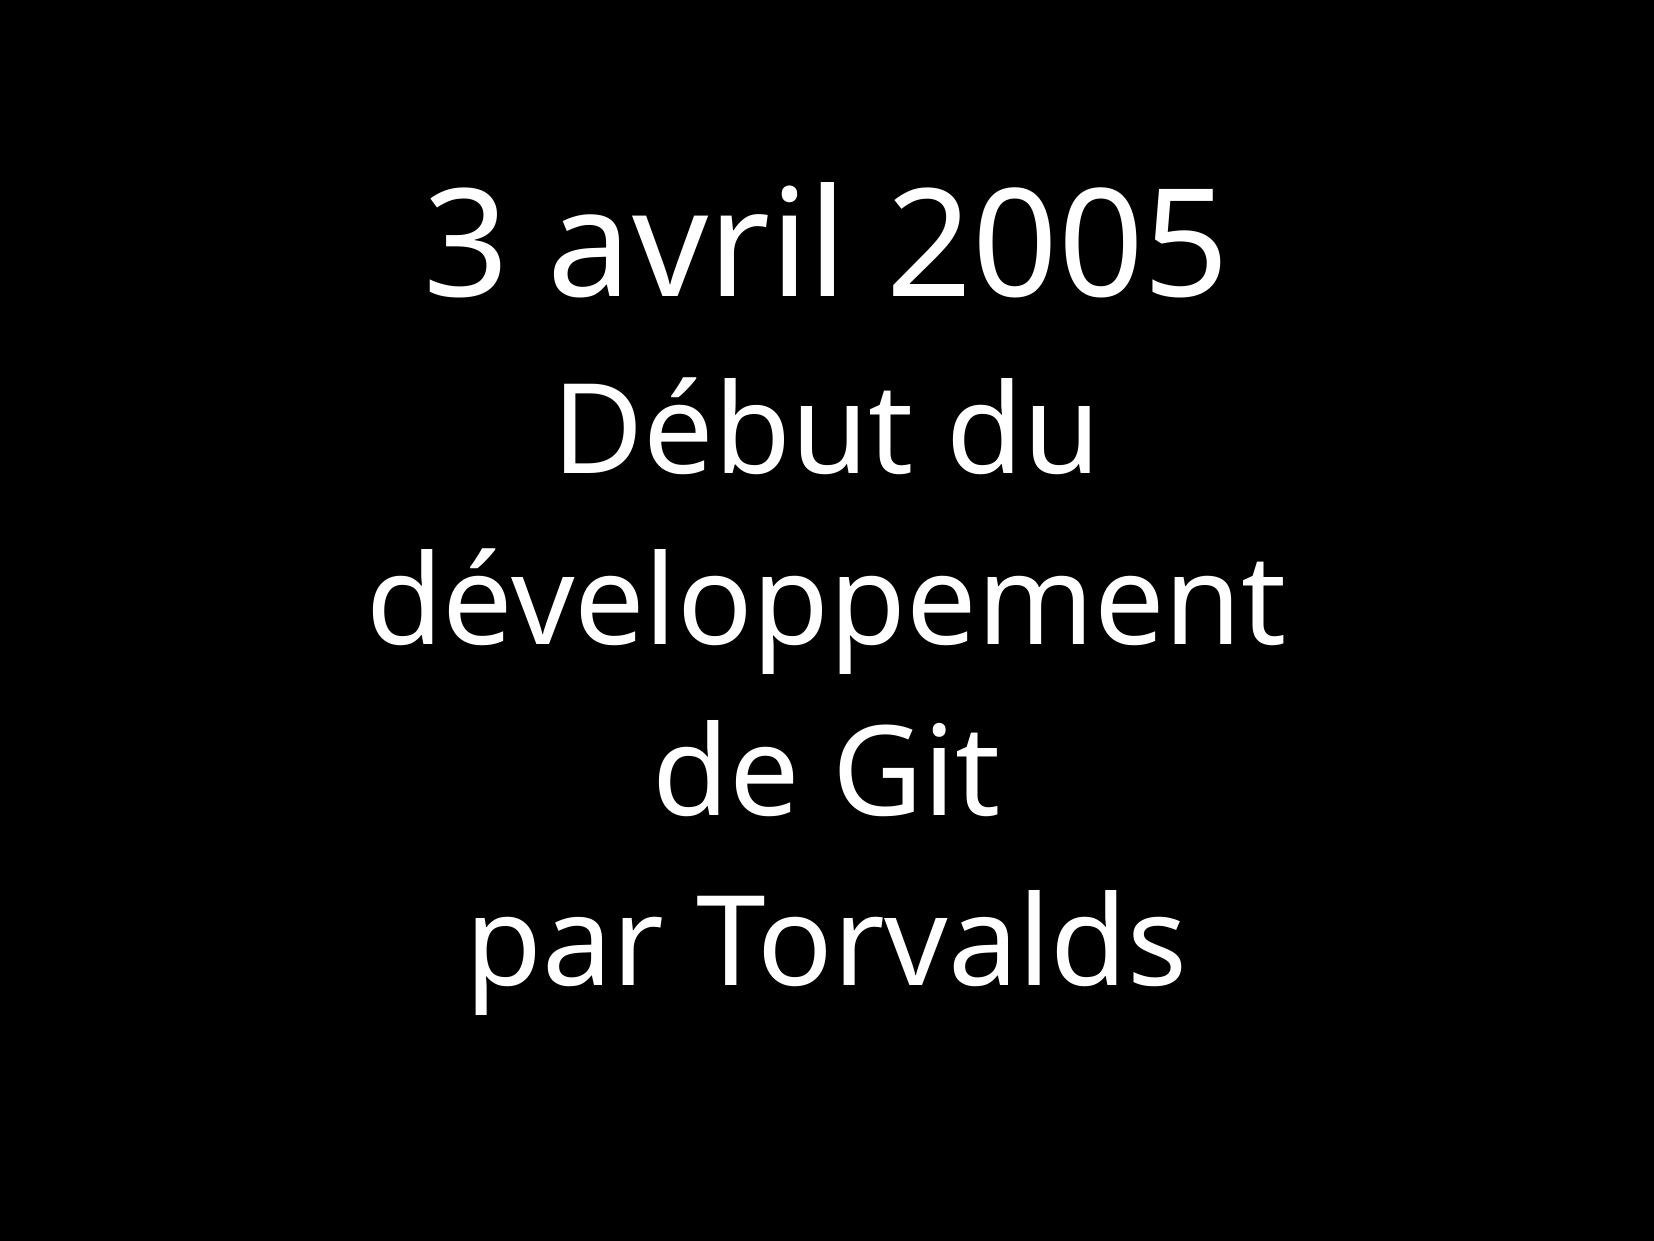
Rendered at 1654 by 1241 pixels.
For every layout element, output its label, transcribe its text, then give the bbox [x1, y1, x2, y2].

subtitle 3 avril 2005 Début du développement de Git par Torvalds [82, 49, 1571, 1109]
